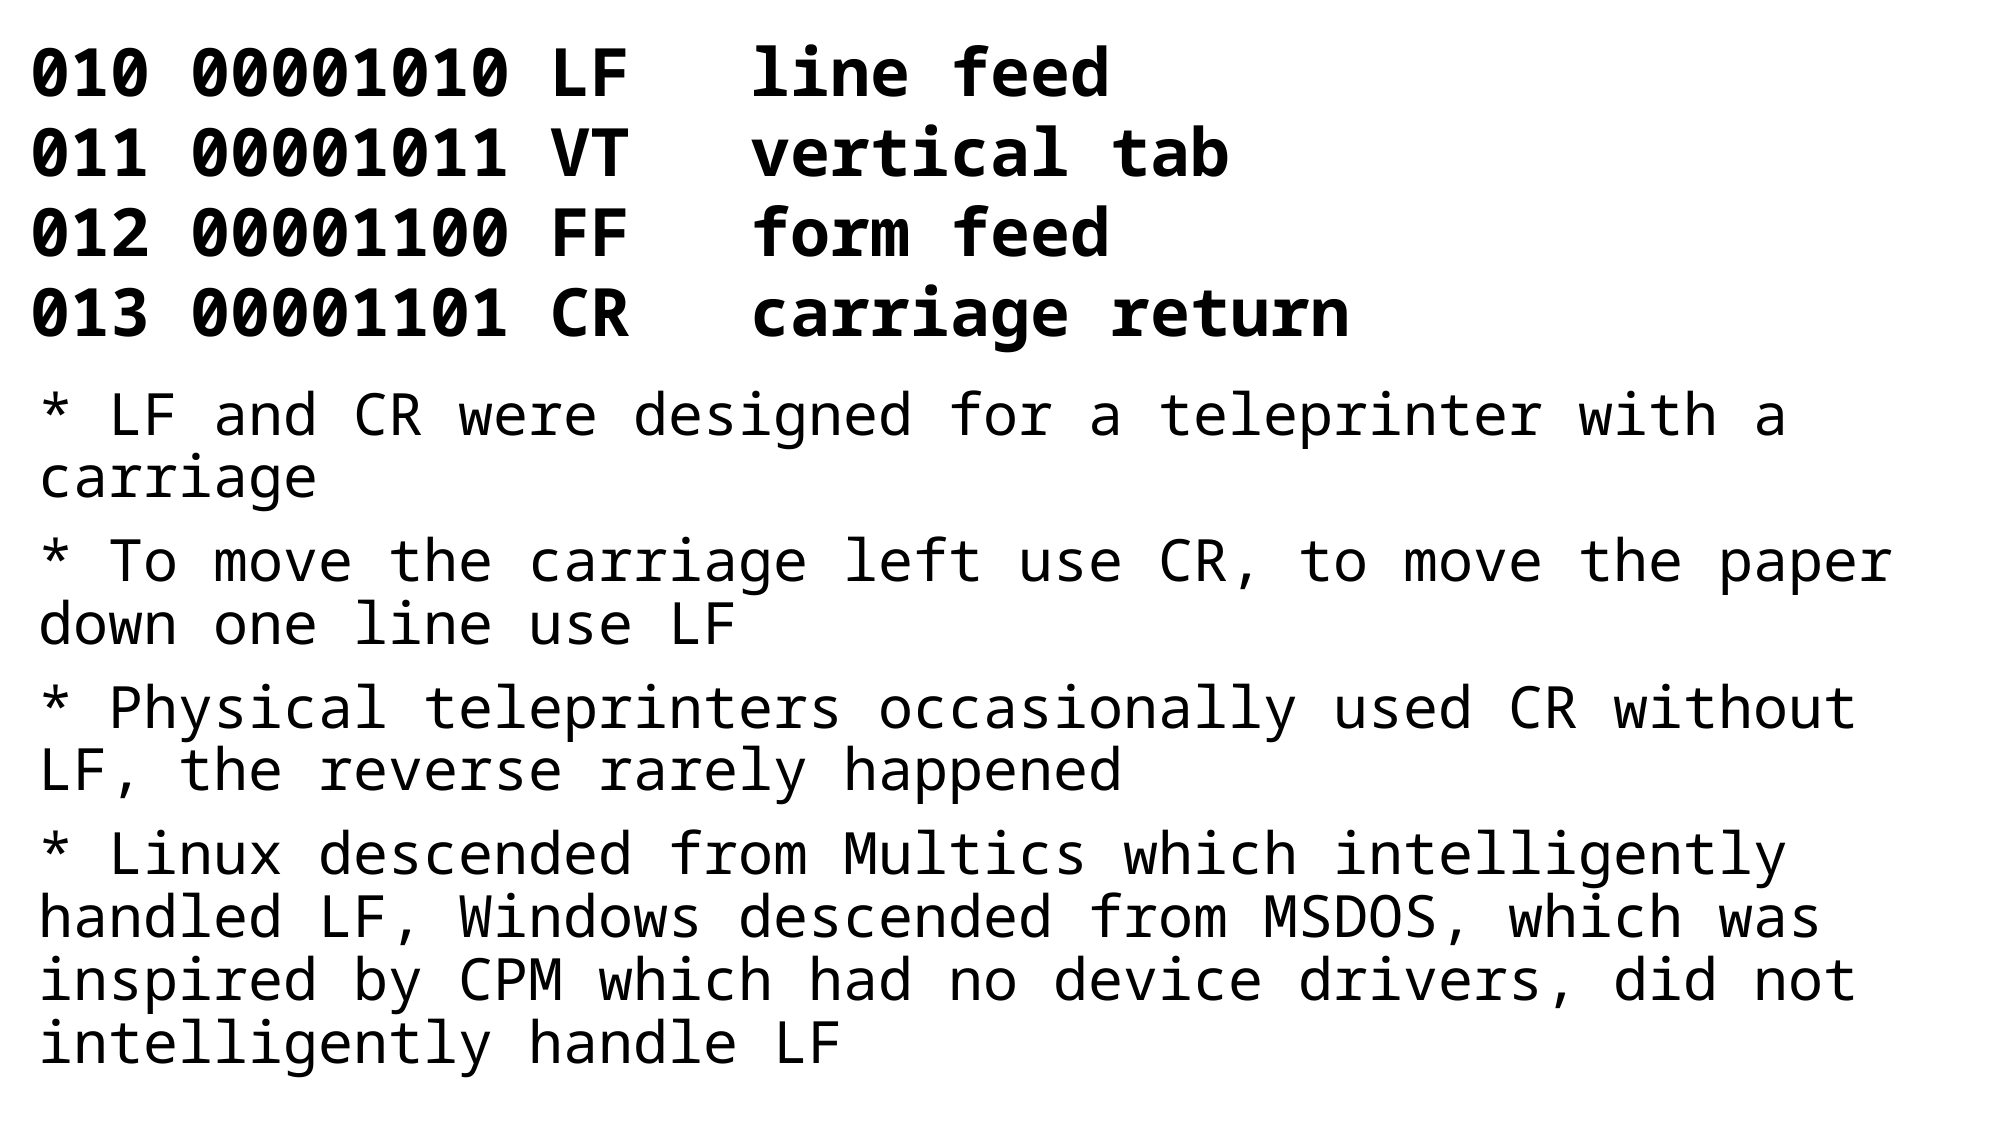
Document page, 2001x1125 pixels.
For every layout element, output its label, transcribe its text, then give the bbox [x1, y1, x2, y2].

list * LF and CR were designed for a teleprinter with a carriage * To move the carriage left use CR, to move the paper down one line use LF * Physical teleprinters occasionally used CR without LF, the reverse rarely happened * Linux descended from Multics which intelligently handled LF, Windows descended from MSDOS, which was inspired by CPM which had no device drivers, did not intelligently handle LF [23, 377, 1977, 1103]
text_box 010 00001010 LF line feed 011 00001011 VT vertical tab 012 00001100 FF form feed 013 00001101 CR carriage return [15, 22, 1385, 361]
